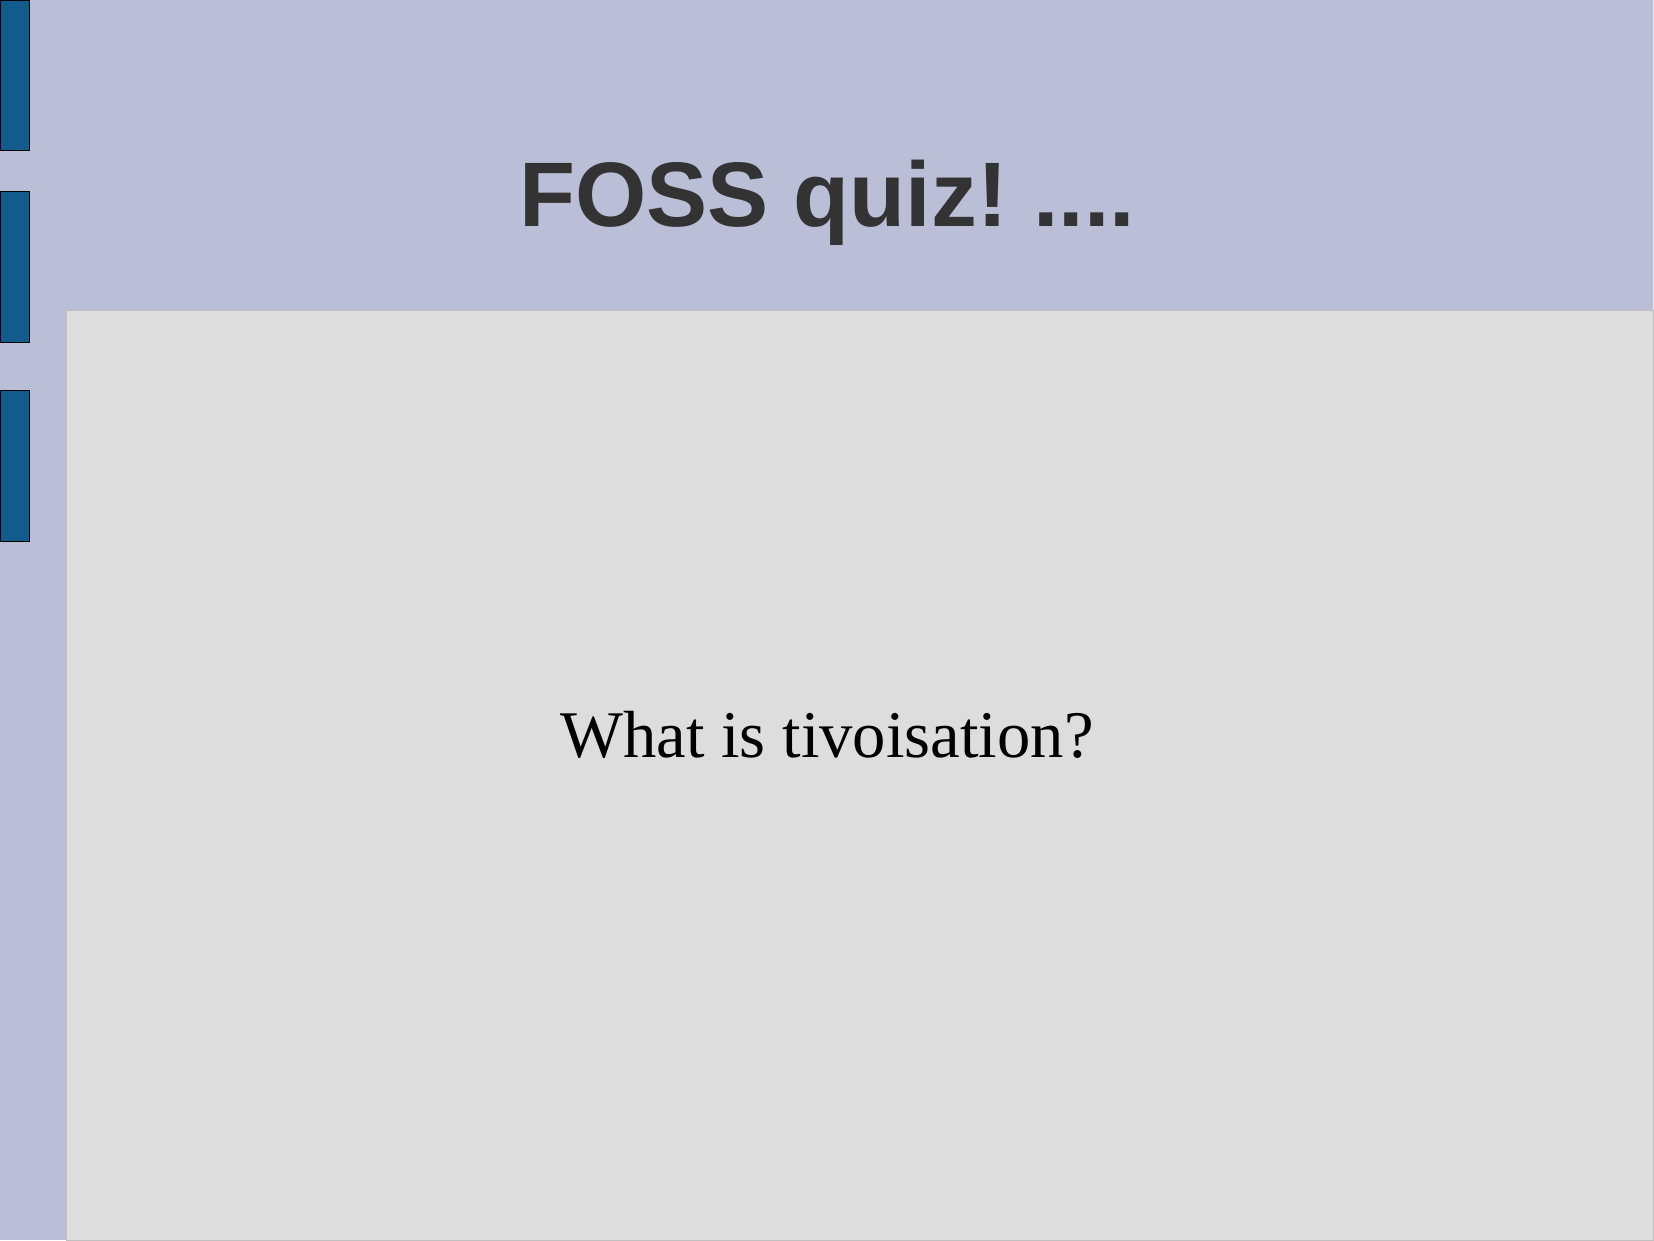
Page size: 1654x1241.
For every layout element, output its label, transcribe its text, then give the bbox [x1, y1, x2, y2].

title FOSS quiz! .... [121, 98, 1534, 291]
subtitle What is tivoisation? [121, 352, 1534, 1119]
